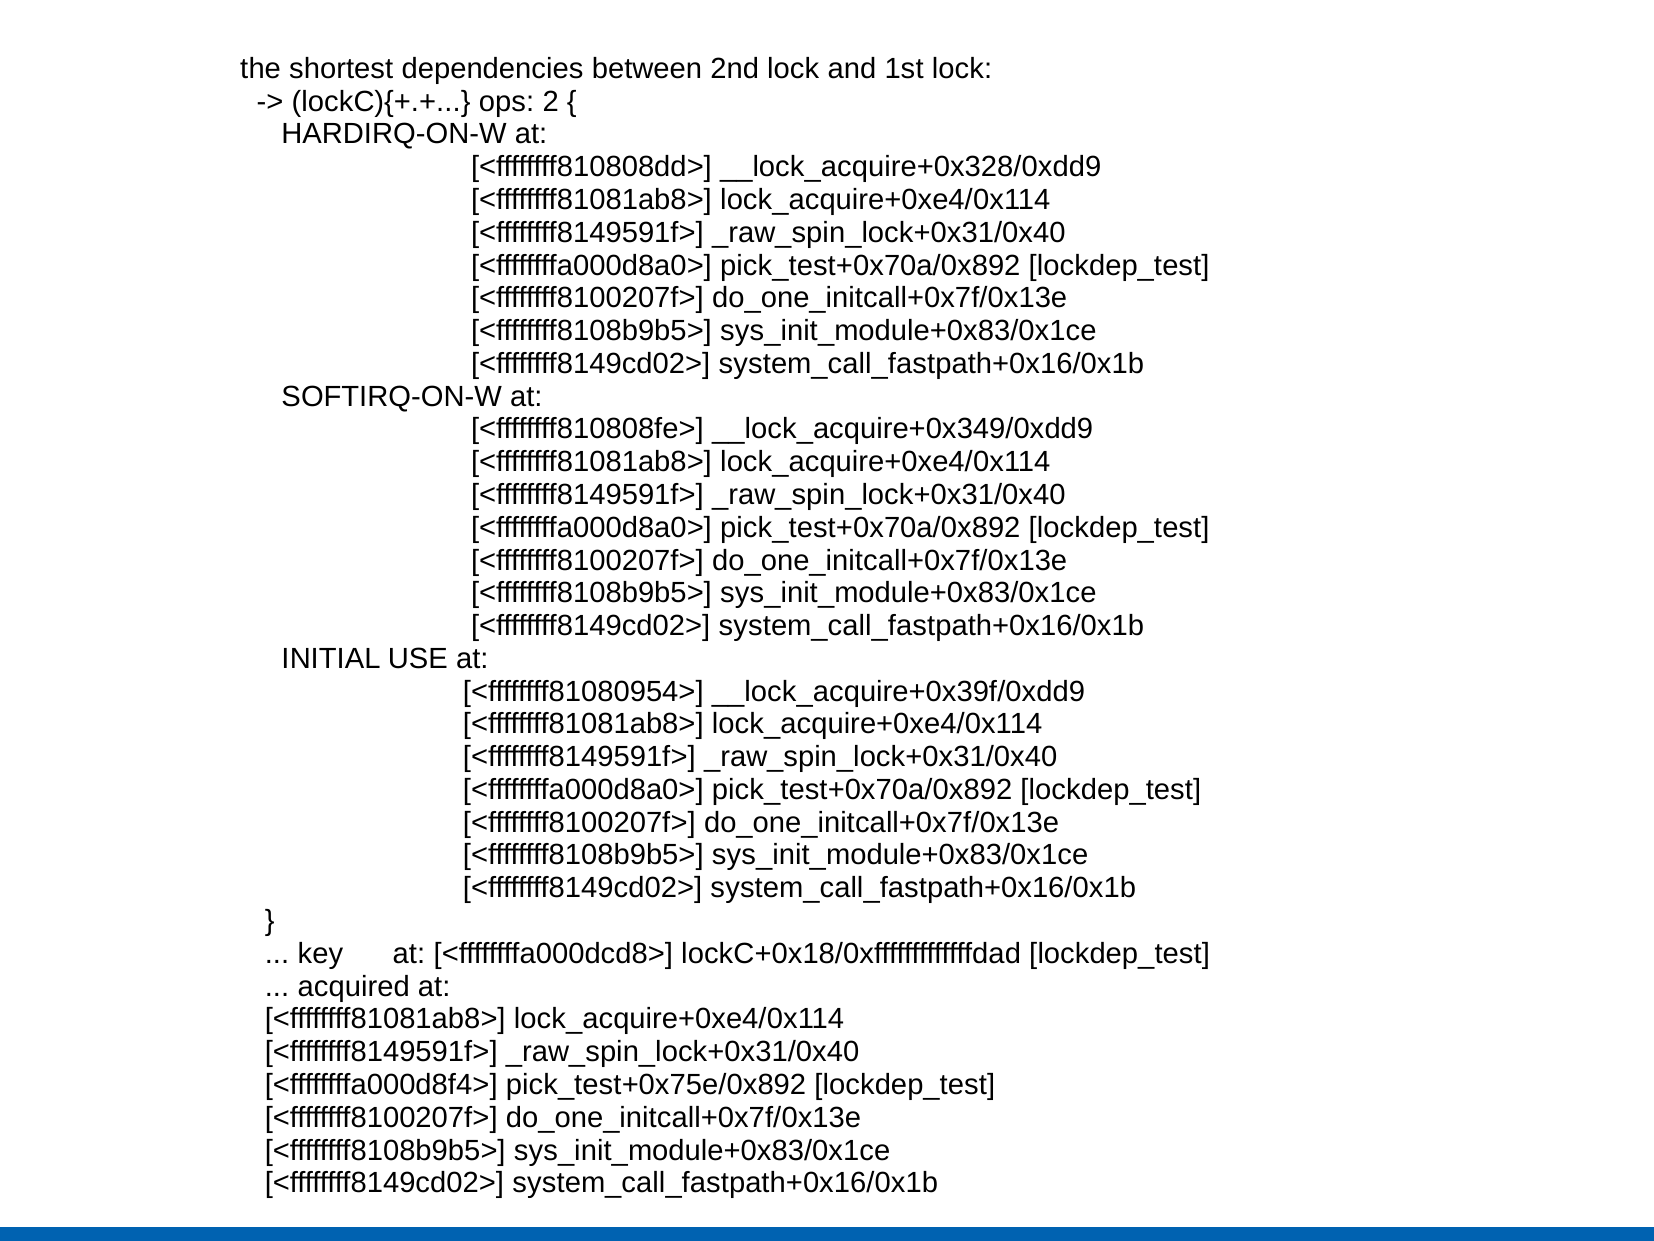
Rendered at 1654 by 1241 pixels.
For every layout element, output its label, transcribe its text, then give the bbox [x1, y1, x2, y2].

text_box the shortest dependencies between 2nd lock and 1st lock: -> (lockC){+.+...} ops: 2 { HARDIRQ-ON-W at: [<ffffffff810808dd>] __lock_acquire+0x328/0xdd9 [<ffffffff81081ab8>] lock_acquire+0xe4/0x114 [<ffffffff8149591f>] _raw_spin_lock+0x31/0x40 [<ffffffffa000d8a0>] pick_test+0x70a/0x892 [lockdep_test] [<ffffffff8100207f>] do_one_initcall+0x7f/0x13e [<ffffffff8108b9b5>] sys_init_module+0x83/0x1ce [<ffffffff8149cd02>] system_call_fastpath+0x16/0x1b SOFTIRQ-ON-W at: [<ffffffff810808fe>] __lock_acquire+0x349/0xdd9 [<ffffffff81081ab8>] lock_acquire+0xe4/0x114 [<ffffffff8149591f>] _raw_spin_lock+0x31/0x40 [<ffffffffa000d8a0>] pick_test+0x70a/0x892 [lockdep_test] [<ffffffff8100207f>] do_one_initcall+0x7f/0x13e [<ffffffff8108b9b5>] sys_init_module+0x83/0x1ce [<ffffffff8149cd02>] system_call_fastpath+0x16/0x1b INITIAL USE at: [<ffffffff81080954>] __lock_acquire+0x39f/0xdd9 [<ffffffff81081ab8>] lock_acquire+0xe4/0x114 [<ffffffff8149591f>] _raw_spin_lock+0x31/0x40 [<ffffffffa000d8a0>] pick_test+0x70a/0x892 [lockdep_test] [<ffffffff8100207f>] do_one_initcall+0x7f/0x13e [<ffffffff8108b9b5>] sys_init_module+0x83/0x1ce [<ffffffff8149cd02>] system_call_fastpath+0x16/0x1b } ... key at: [<ffffffffa000dcd8>] lockC+0x18/0xfffffffffffffdad [lockdep_test] ... acquired at: [<ffffffff81081ab8>] lock_acquire+0xe4/0x114 [<ffffffff8149591f>] _raw_spin_lock+0x31/0x40 [<ffffffffa000d8f4>] pick_test+0x75e/0x892 [lockdep_test] [<ffffffff8100207f>] do_one_initcall+0x7f/0x13e [<ffffffff8108b9b5>] sys_init_module+0x83/0x1ce [<ffffffff8149cd02>] system_call_fastpath+0x16/0x1b [225, 44, 1501, 1241]
